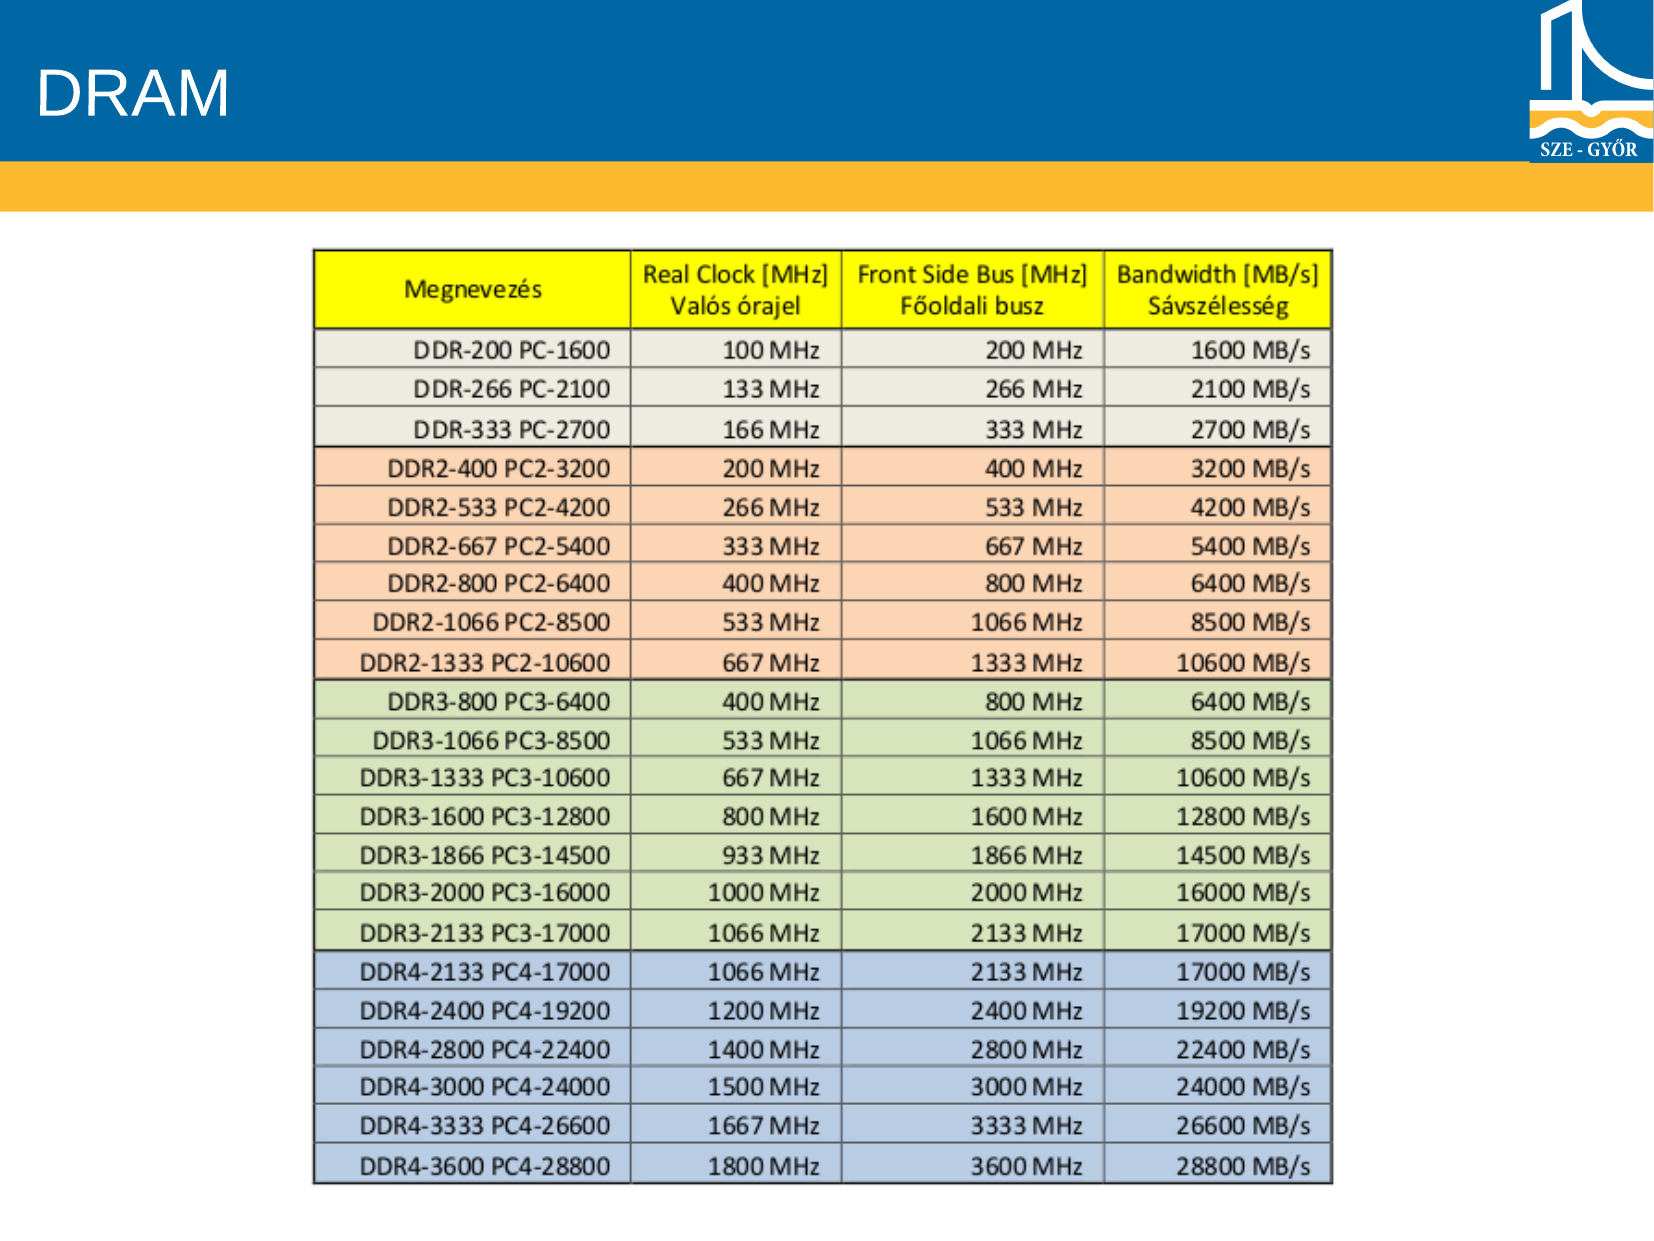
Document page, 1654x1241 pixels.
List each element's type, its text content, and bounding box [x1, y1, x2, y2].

text_box DRAM [34, 48, 1524, 144]
picture [295, 237, 1356, 1205]
picture [1529, 0, 1654, 163]
